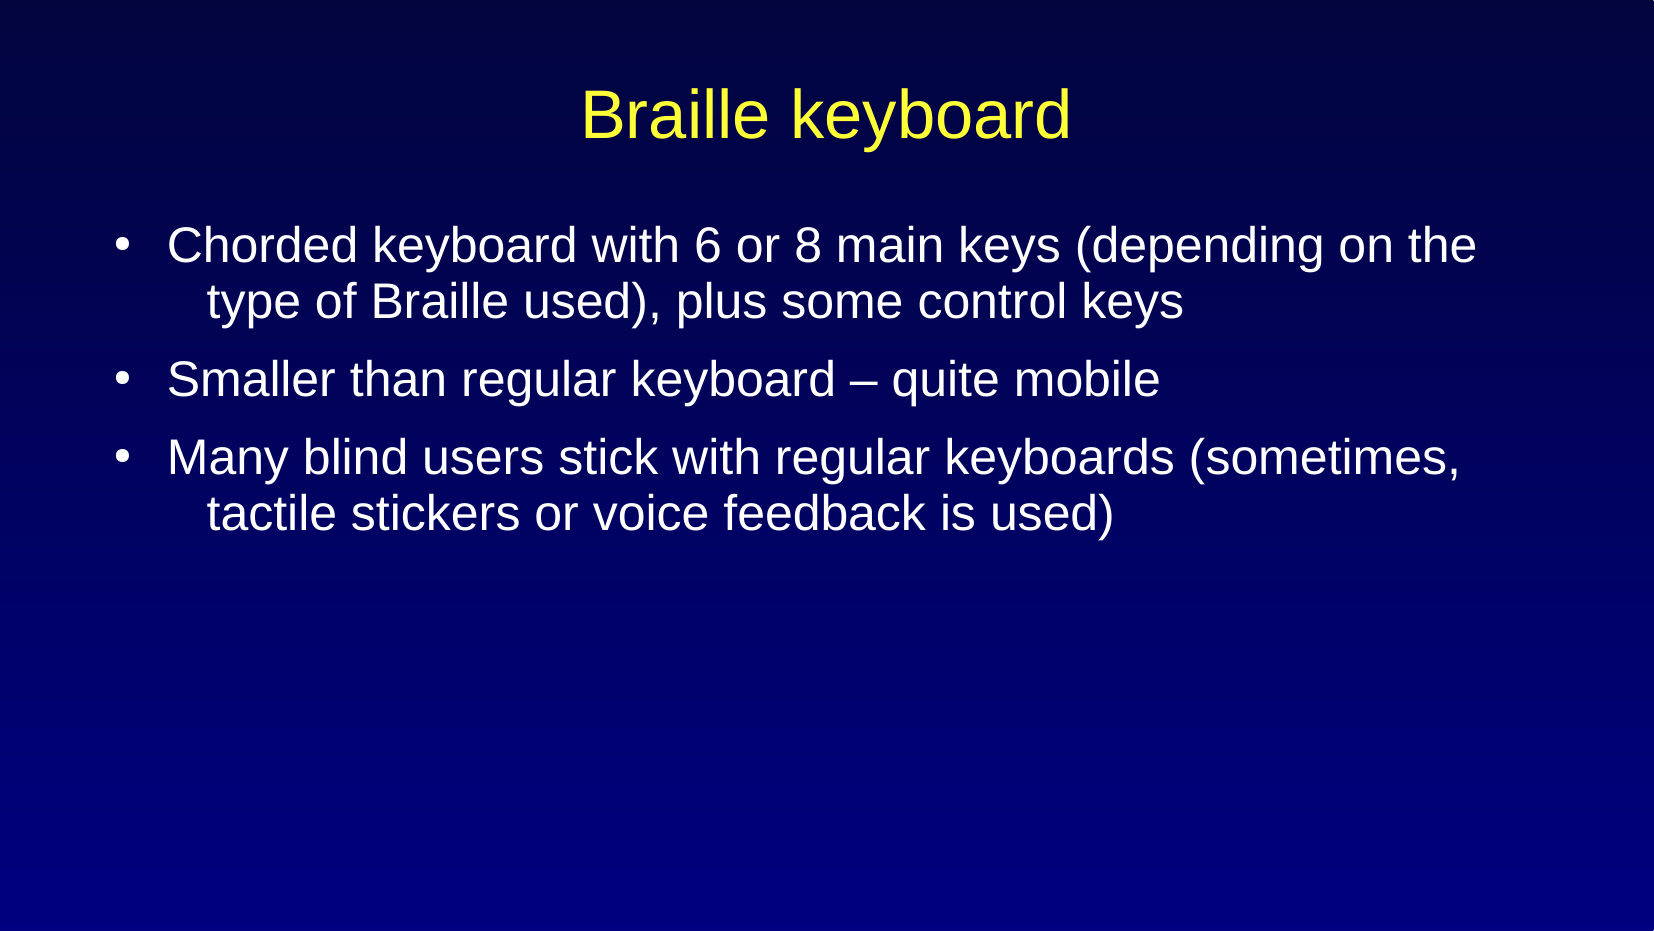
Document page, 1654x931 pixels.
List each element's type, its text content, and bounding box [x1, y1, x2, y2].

list Chorded keyboard with 6 or 8 main keys (depending on the type of Braille used), plus some control keys Smaller than regular keyboard – quite mobile Many blind users stick with regular keyboards (sometimes, tactile stickers or voice feedback is used) [82, 217, 1571, 758]
title Braille keyboard [82, 37, 1571, 193]
